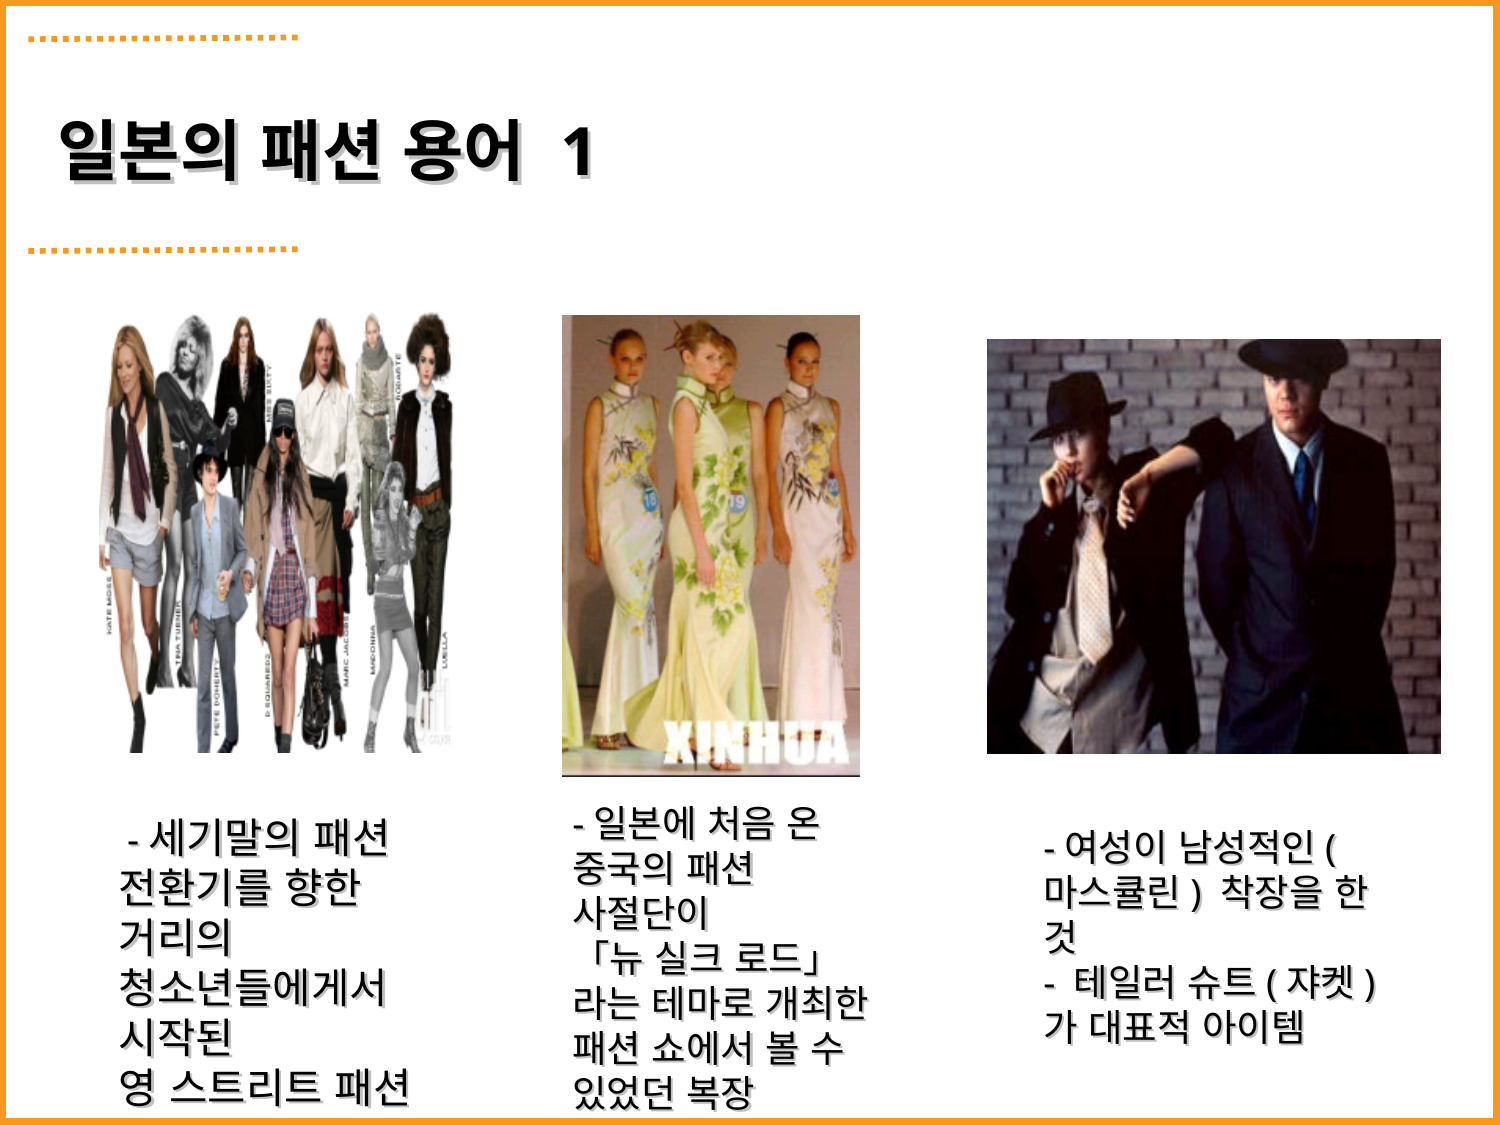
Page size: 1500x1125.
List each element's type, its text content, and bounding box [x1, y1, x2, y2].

text_box 일본의 패션 용어 1 [43, 55, 899, 253]
picture [562, 315, 860, 777]
picture [987, 339, 1441, 754]
text_box -일본에 처음 온 중국의 패션 사절단이 「뉴 실크 로드」라는 테마로 개최한 패션 쇼에서 볼 수 있었던 복장 [557, 792, 917, 1122]
text_box -여성이 남성적인(마스큘린) 착장을 한 것 - 테일러 슈트(쟈켓)가 대표적 아이템 [1028, 817, 1422, 1057]
text_box -세기말의 패션 전환기를 향한 거리의 청소년들에게서 시작된 영 스트리트 패션 [104, 804, 467, 1119]
picture [99, 311, 457, 753]
